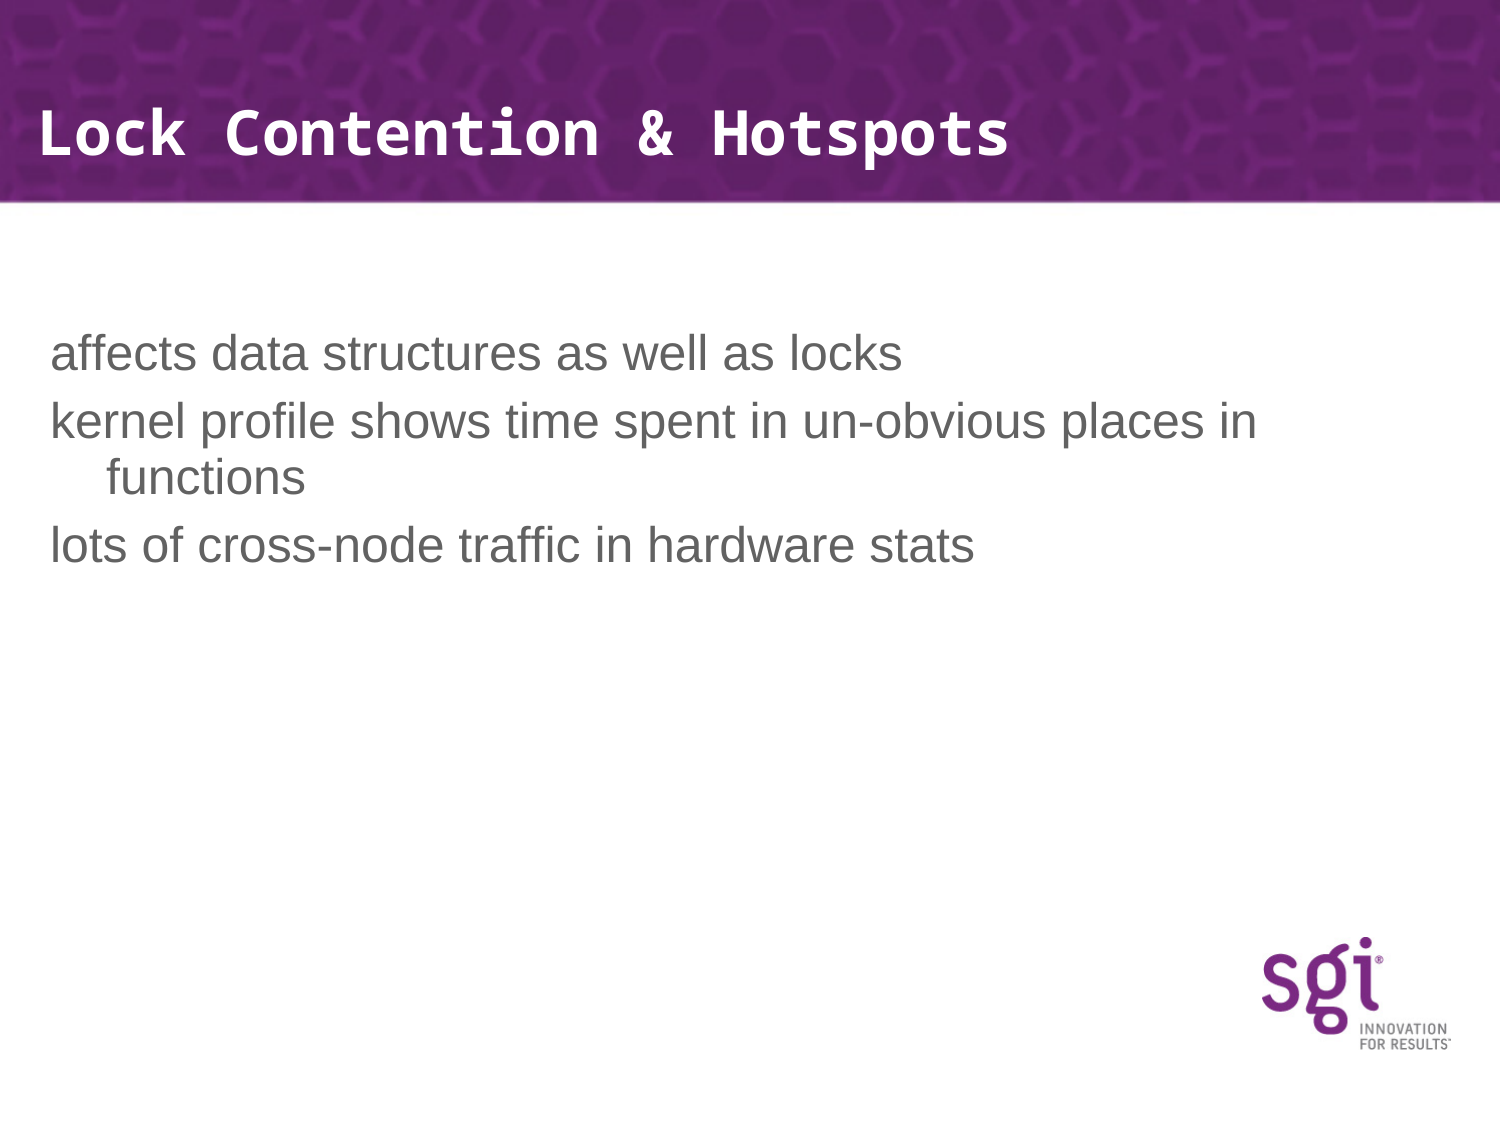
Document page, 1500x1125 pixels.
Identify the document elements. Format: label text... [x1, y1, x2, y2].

title Lock Contention & Hotspots [37, 37, 1313, 226]
picture [0, 0, 1500, 1050]
list affects data structures as well as locks kernel profile shows time spent in un-obvious places in functions lots of cross-node traffic in hardware stats [50, 324, 1326, 848]
